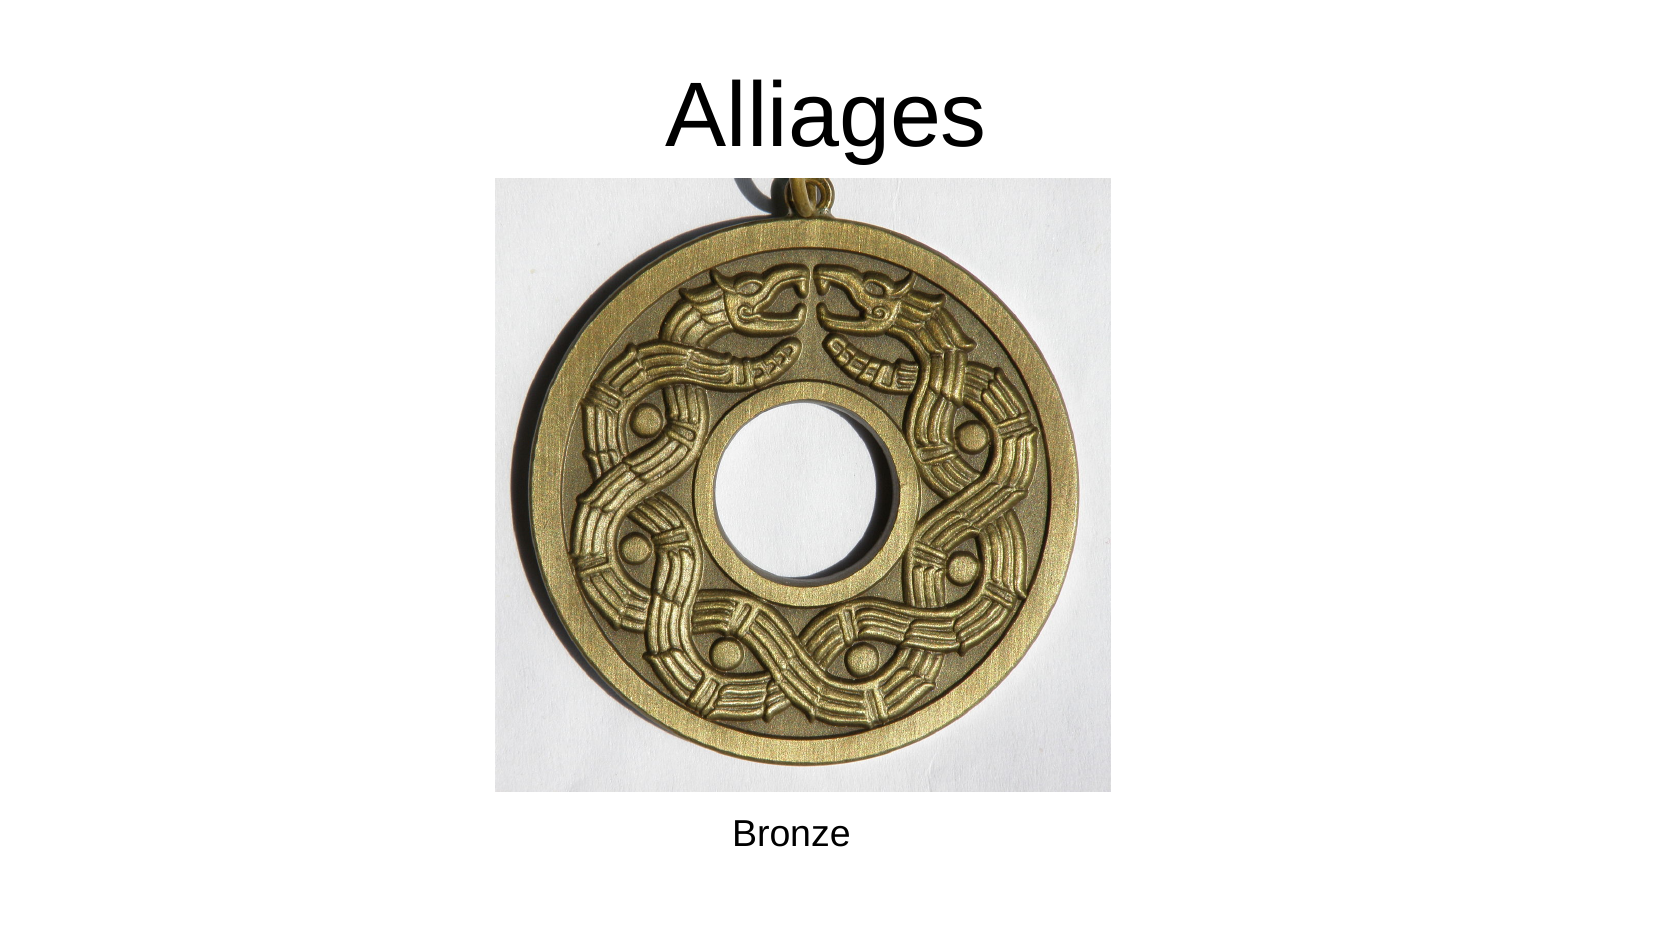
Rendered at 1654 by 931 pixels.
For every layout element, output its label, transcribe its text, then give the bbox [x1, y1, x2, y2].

title Alliages [82, 37, 1571, 193]
picture [495, 178, 1111, 792]
text_box Bronze [566, 805, 1016, 898]
